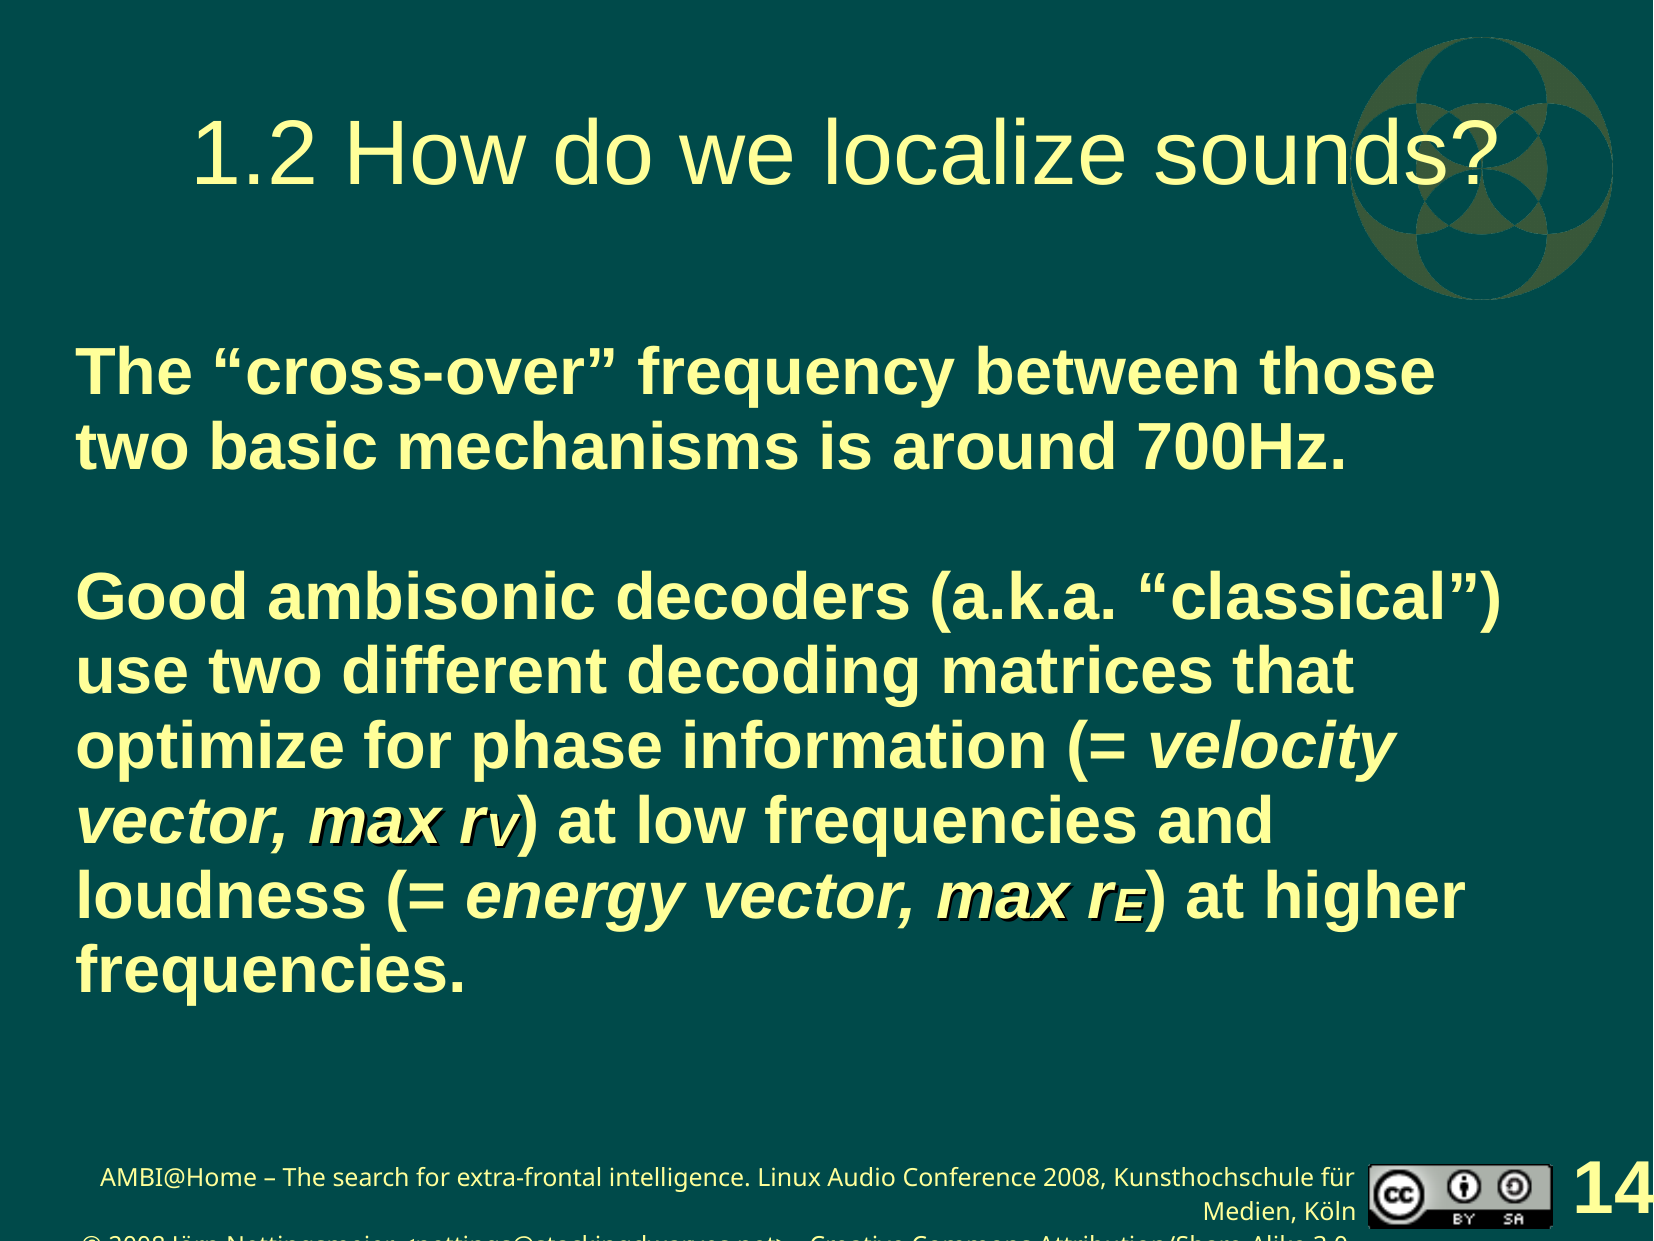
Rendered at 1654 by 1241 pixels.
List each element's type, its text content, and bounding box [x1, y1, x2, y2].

picture [1368, 1164, 1553, 1229]
subtitle The “cross-over” frequency between those two basic mechanisms is around 700Hz. Good ambisonic decoders (a.k.a. “classical”) use two different decoding matrices that optimize for phase information (= velocity vector, max rV) at low frequencies and loudness (= energy vector, max rE) at higher frequencies. [75, 268, 1563, 1073]
picture [1350, 37, 1613, 300]
title 1.2 How do we localize sounds? [82, 56, 1576, 250]
